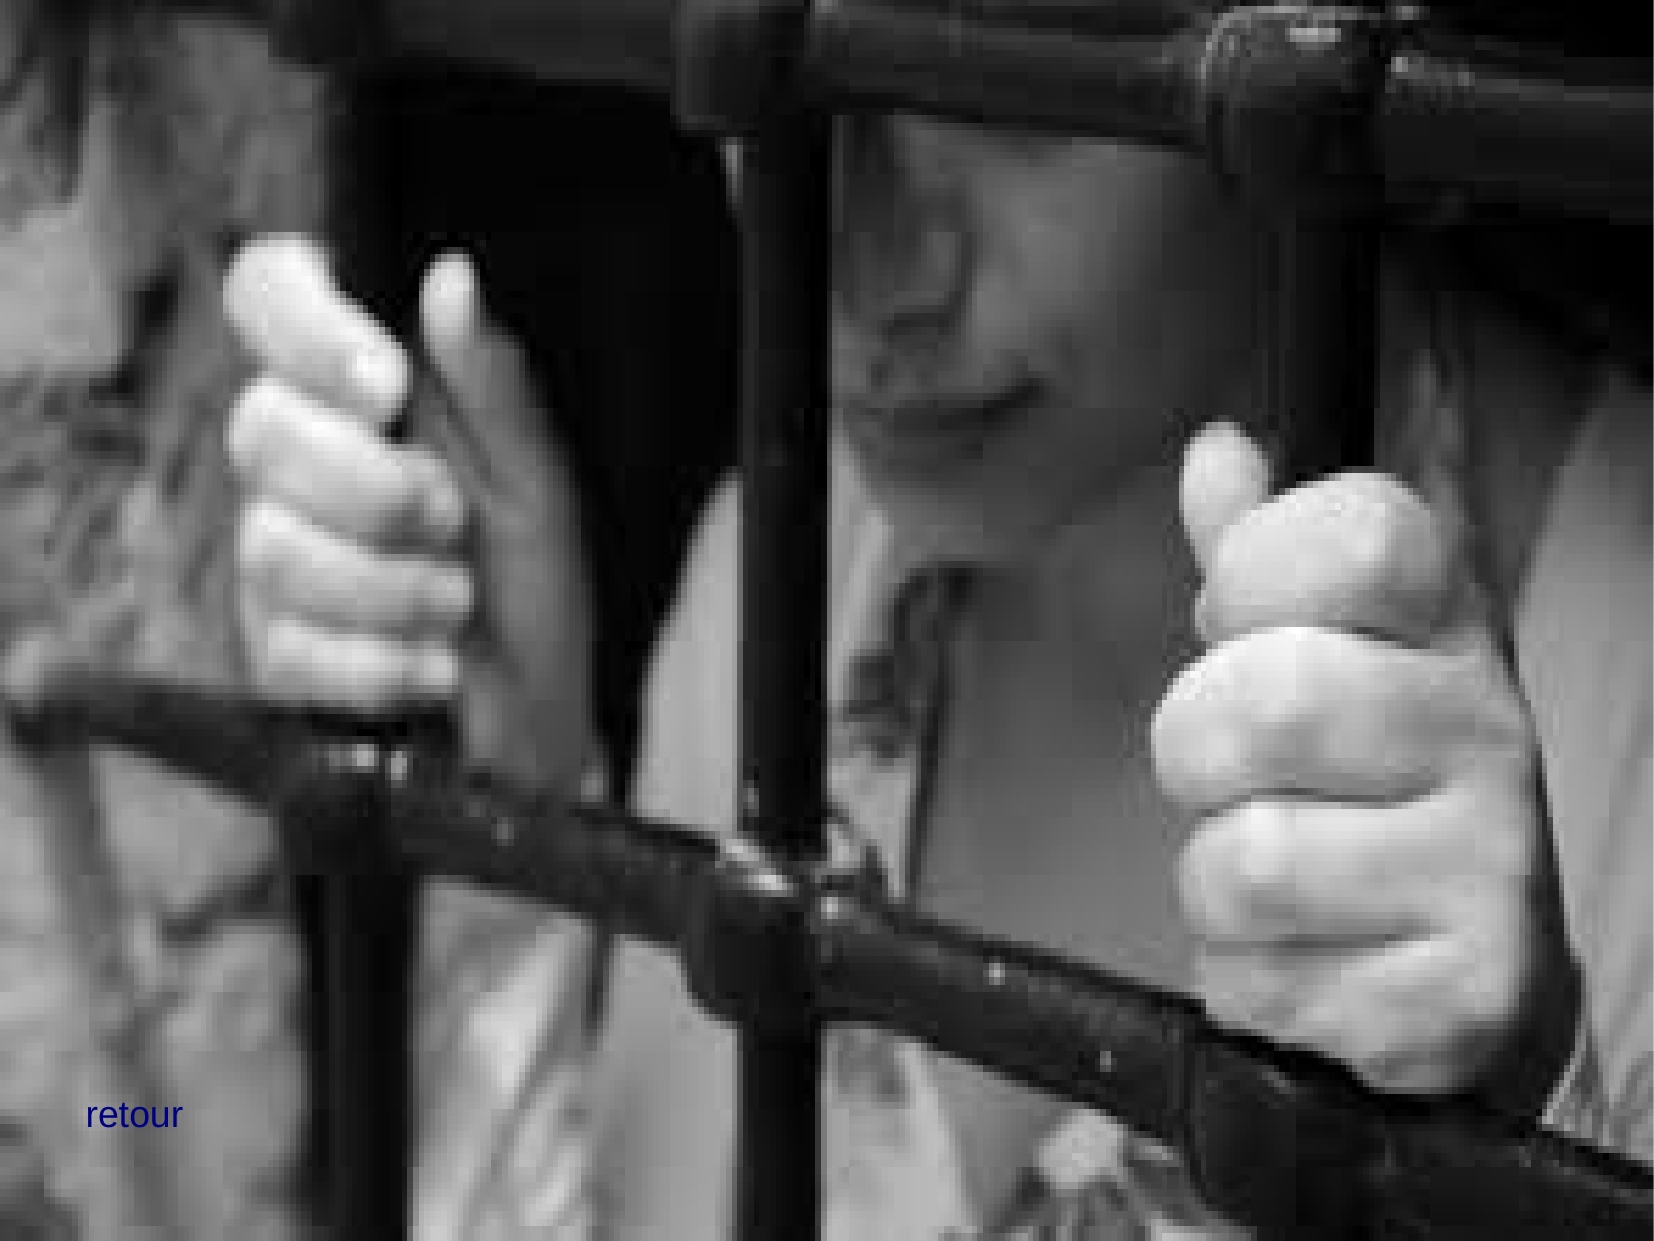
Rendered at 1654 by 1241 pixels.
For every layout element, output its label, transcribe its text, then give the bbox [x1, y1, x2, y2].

text_box retour [70, 1086, 249, 1143]
picture [0, 0, 1654, 1241]
